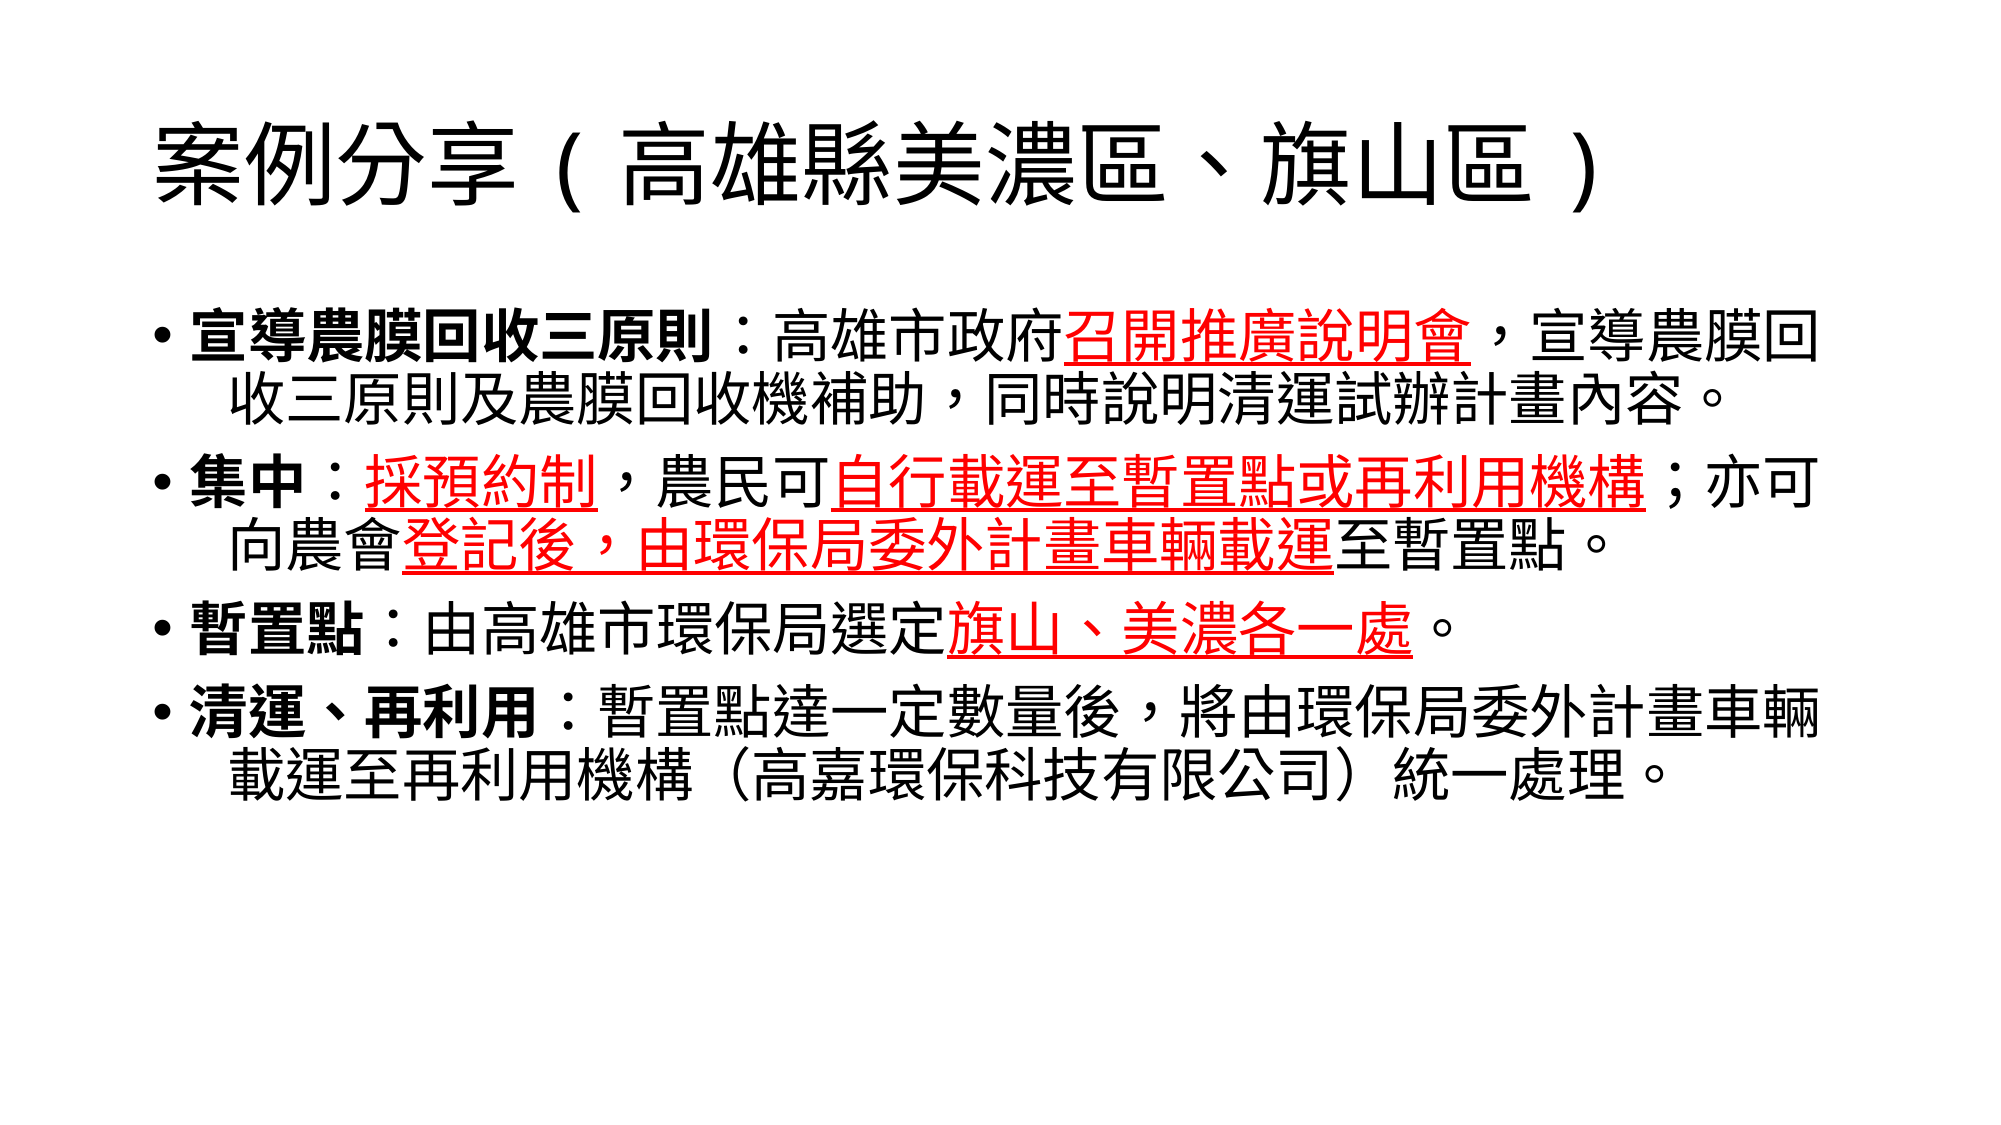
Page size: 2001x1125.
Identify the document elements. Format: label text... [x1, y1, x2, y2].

list 宣導農膜回收三原則：高雄市政府召開推廣說明會，宣導農膜回收三原則及農膜回收機補助，同時說明清運試辦計畫內容。 集中：採預約制，農民可自行載運至暫置點或再利用機構；亦可向農會登記後，由環保局委外計畫車輛載運至暫置點。 暫置點：由高雄市環保局選定旗山、美濃各一處。 清運、再利用：暫置點達一定數量後，將由環保局委外計畫車輛載運至再利用機構（高嘉環保科技有限公司）統一處理。 [137, 299, 1863, 1014]
title 案例分享(高雄縣美濃區、旗山區) [137, 59, 1863, 278]
